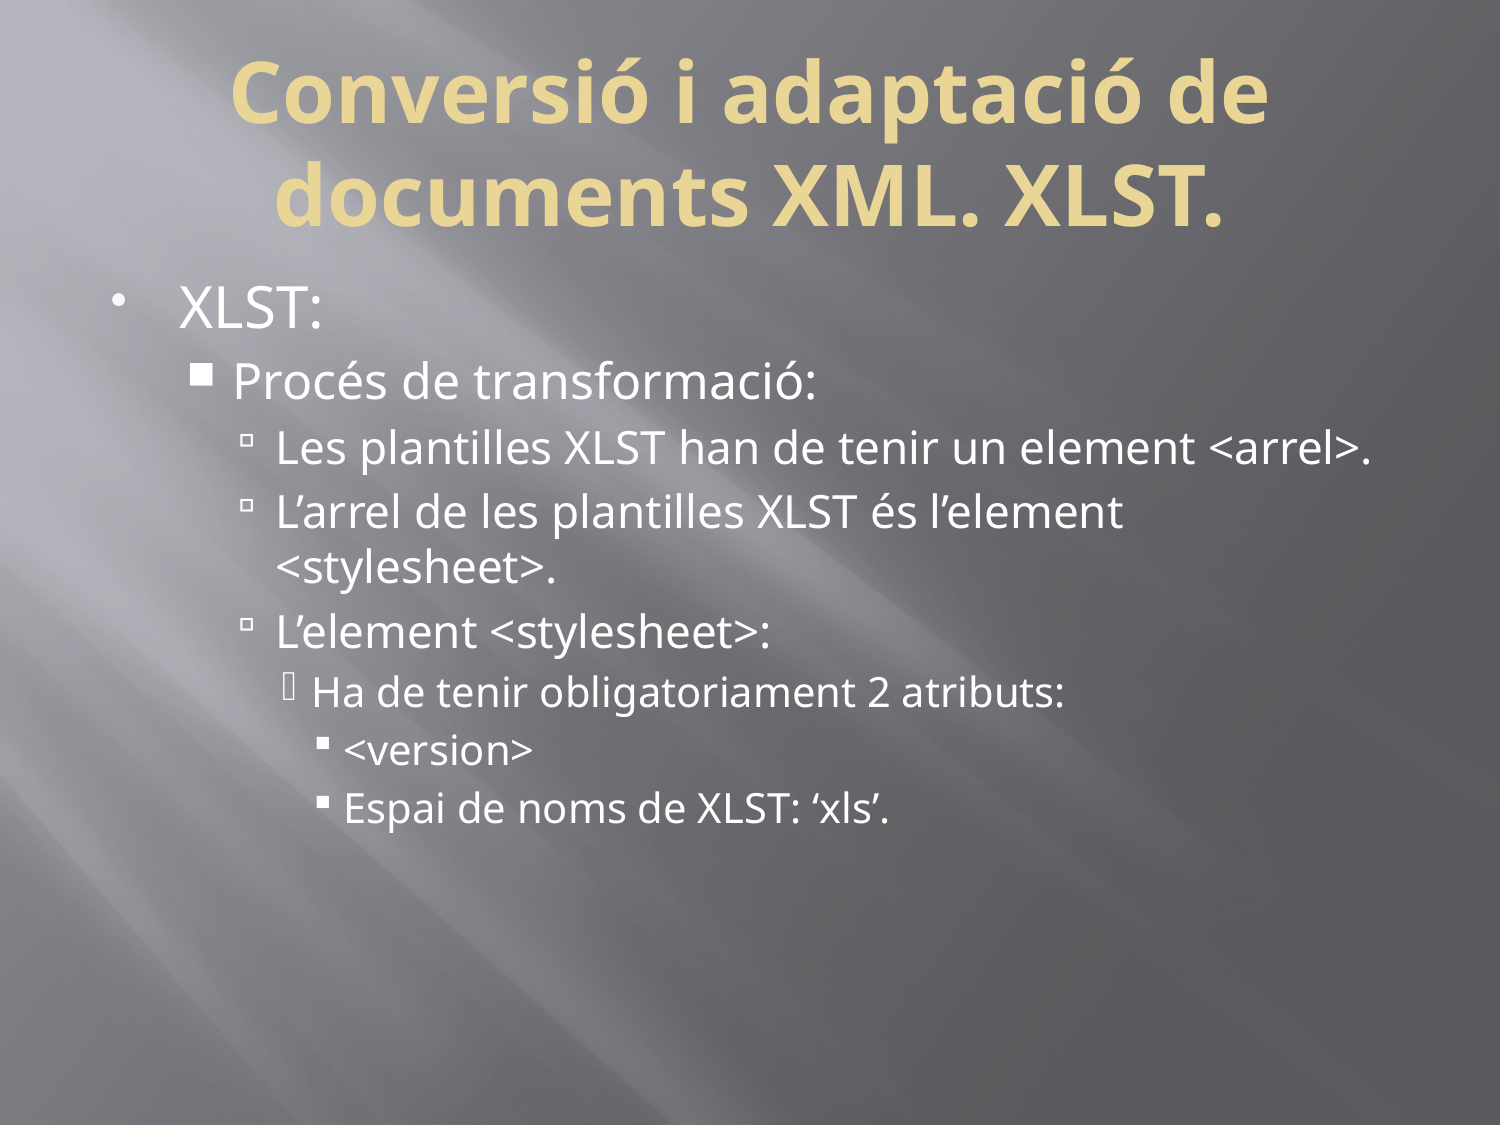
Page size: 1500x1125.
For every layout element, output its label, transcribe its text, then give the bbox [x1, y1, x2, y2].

title Conversió i adaptació de documents XML. XLST. [75, 23, 1425, 258]
picture [0, 0, 1500, 1125]
list XLST: Procés de transformació: Les plantilles XLST han de tenir un element <arrel>. L’arrel de les plantilles XLST és l’element <stylesheet>. L’element <stylesheet>: Ha de tenir obligatoriament 2 atributs: <version> Espai de noms de XLST: ‘xls’. [75, 262, 1425, 1035]
